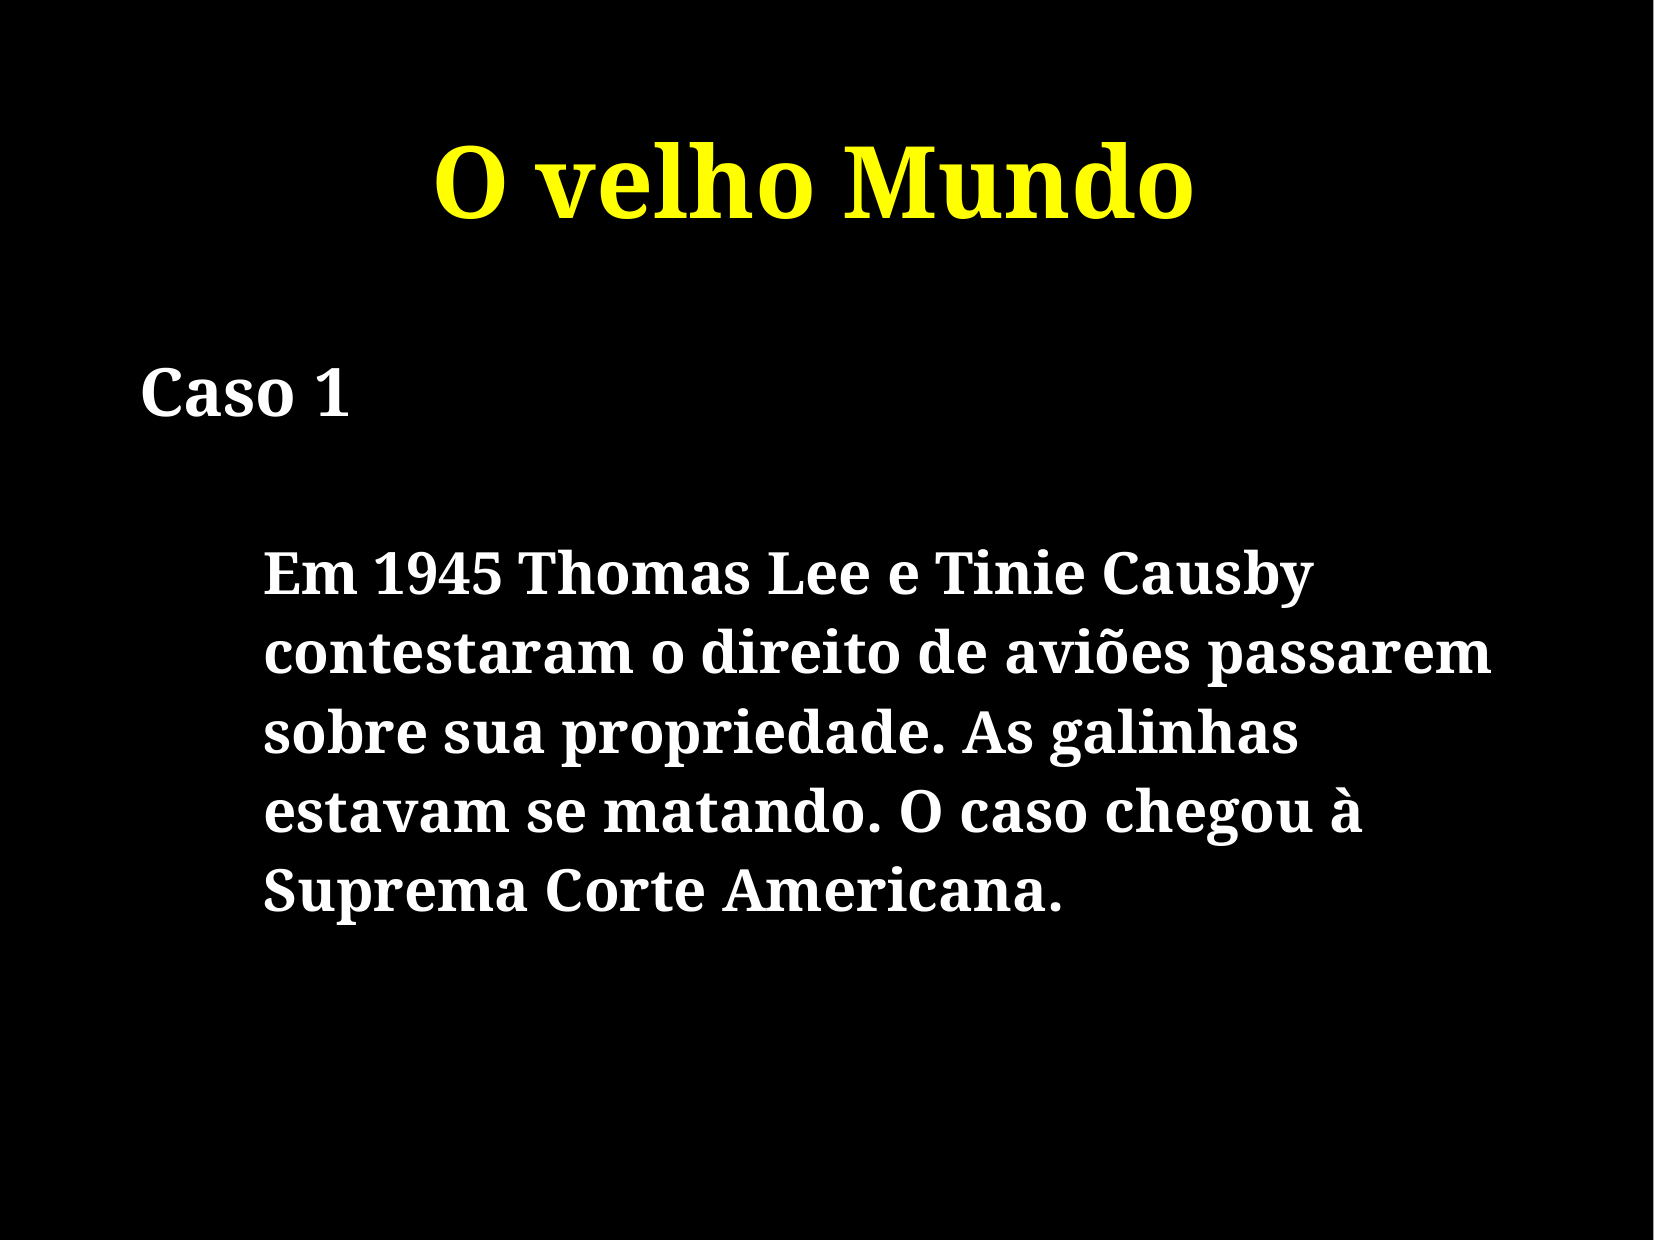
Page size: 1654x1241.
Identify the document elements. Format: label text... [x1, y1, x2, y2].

title O velho Mundo [121, 75, 1534, 283]
list Caso 1 Em 1945 Thomas Lee e Tinie Causby contestaram o direito de aviões passarem sobre sua propriedade. As galinhas estavam se matando. O caso chegou à Suprema Corte Americana. [121, 344, 1534, 1127]
